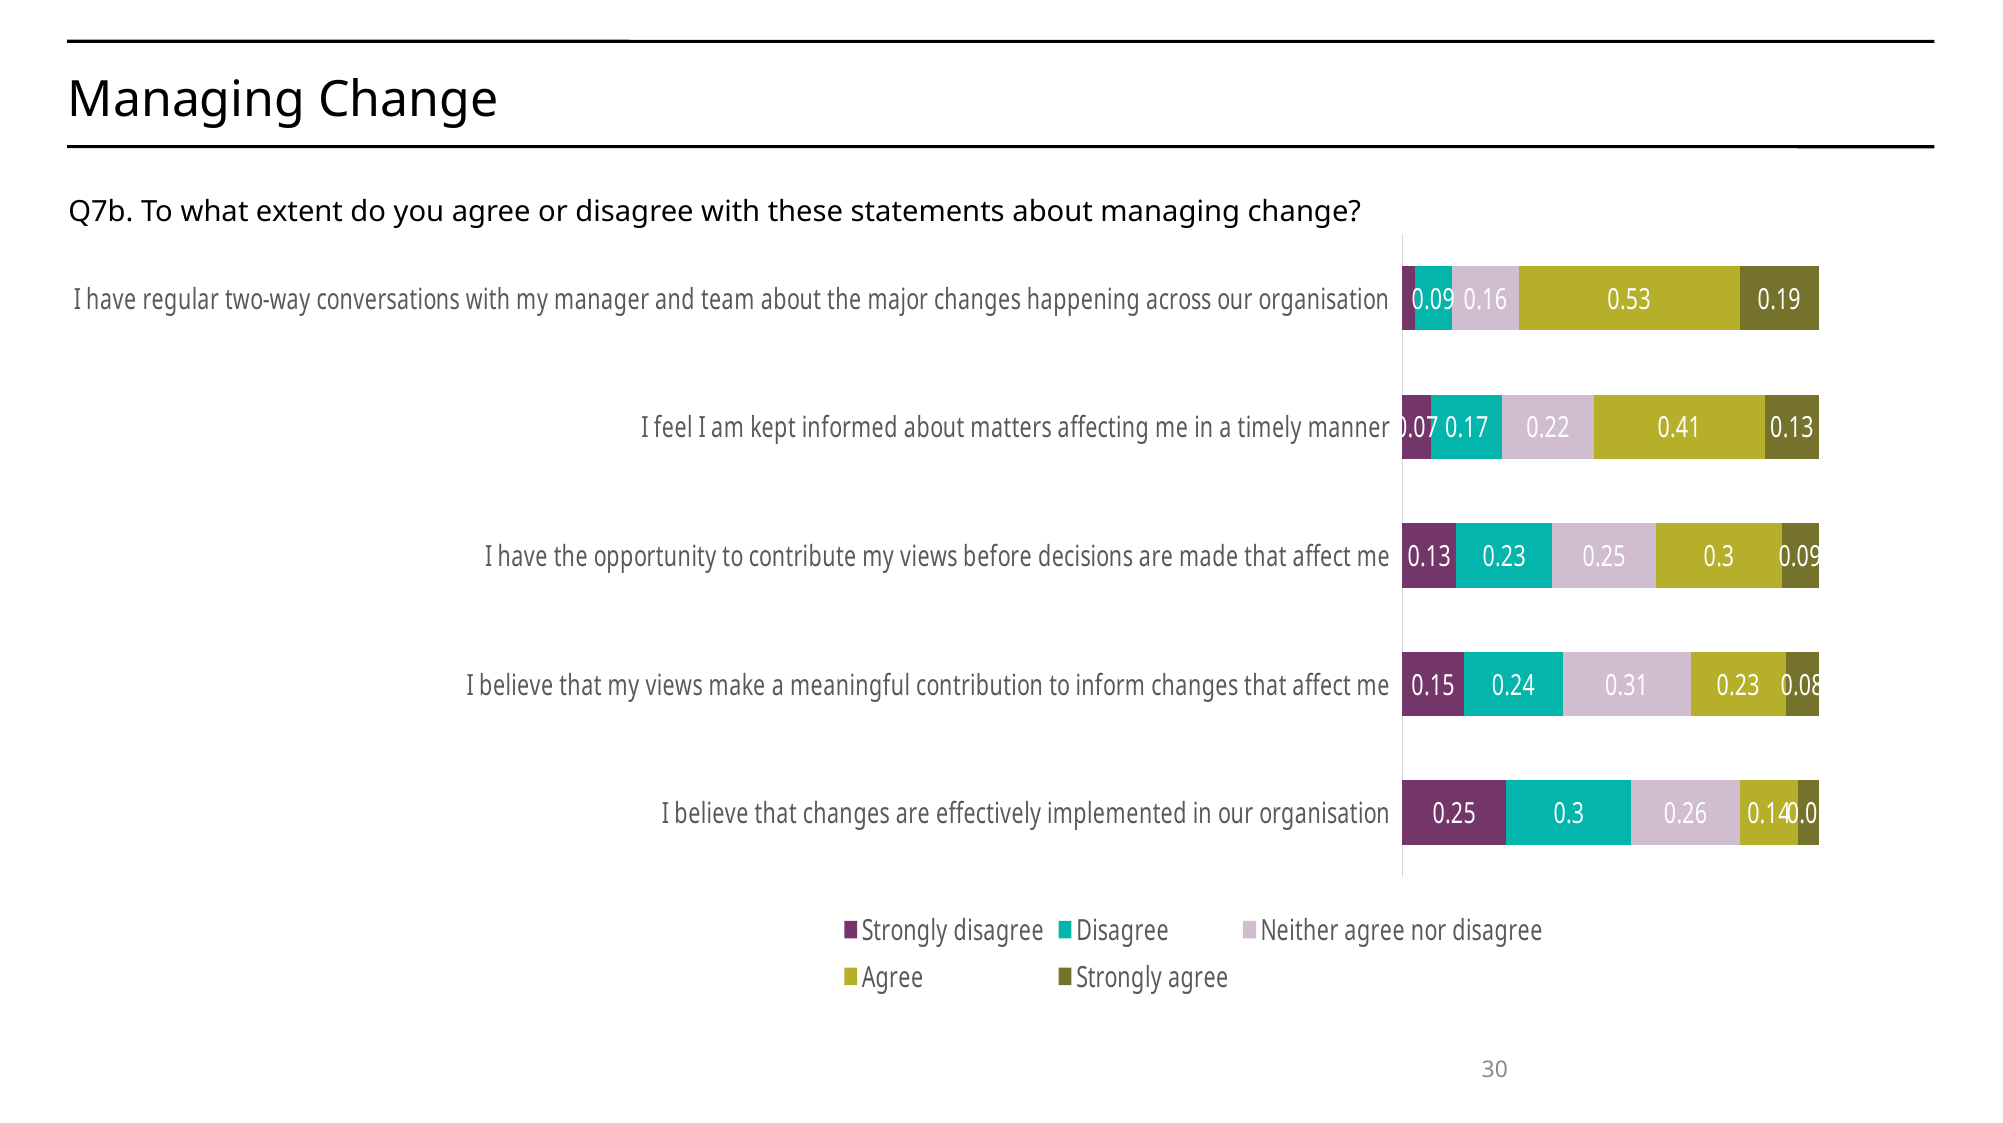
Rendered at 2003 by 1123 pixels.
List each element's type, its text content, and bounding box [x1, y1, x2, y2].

text_box 30 [1466, 1039, 1934, 1100]
chart [73, 218, 1846, 1003]
text_box Q7b. To what extent do you agree or disagree with these statements about managing change? [68, 184, 1769, 227]
title Managing Change [67, 48, 1936, 136]
